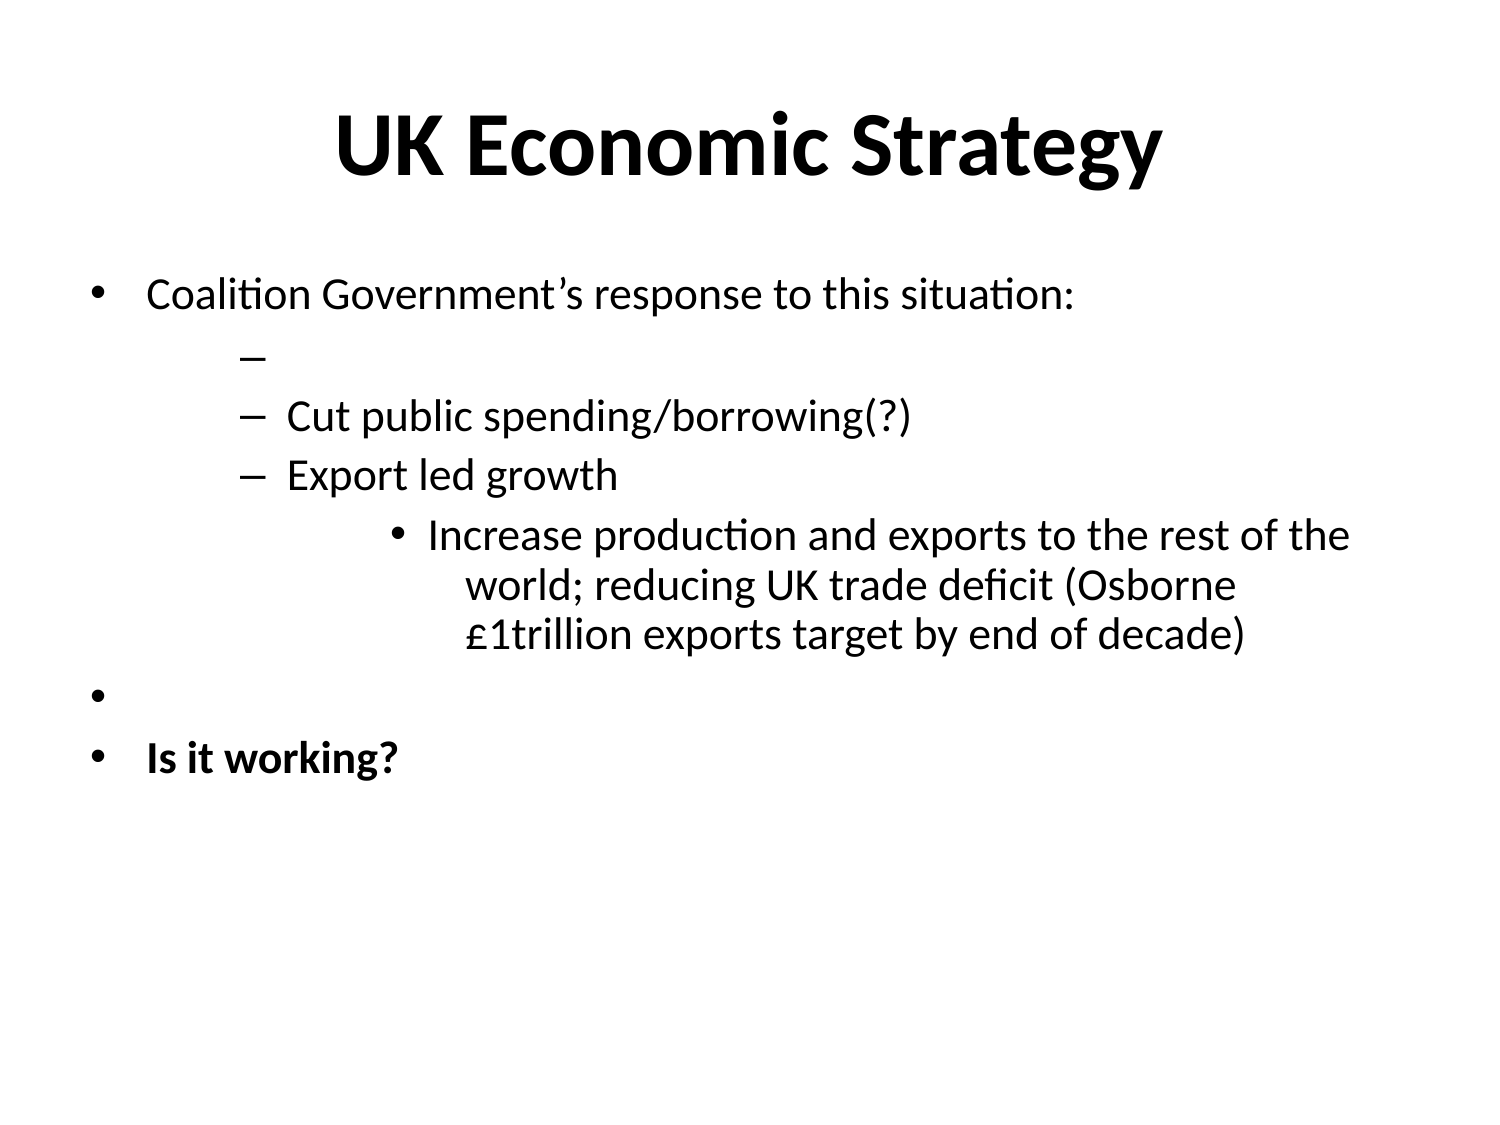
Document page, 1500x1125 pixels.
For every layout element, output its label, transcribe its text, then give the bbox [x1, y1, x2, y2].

list Coalition Government’s response to this situation: Cut public spending/borrowing(?) Export led growth Increase production and exports to the rest of the world; reducing UK trade deficit (Osborne £1trillion exports target by end of decade) Is it working? [75, 262, 1426, 1005]
title UK Economic Strategy [75, 45, 1426, 233]
